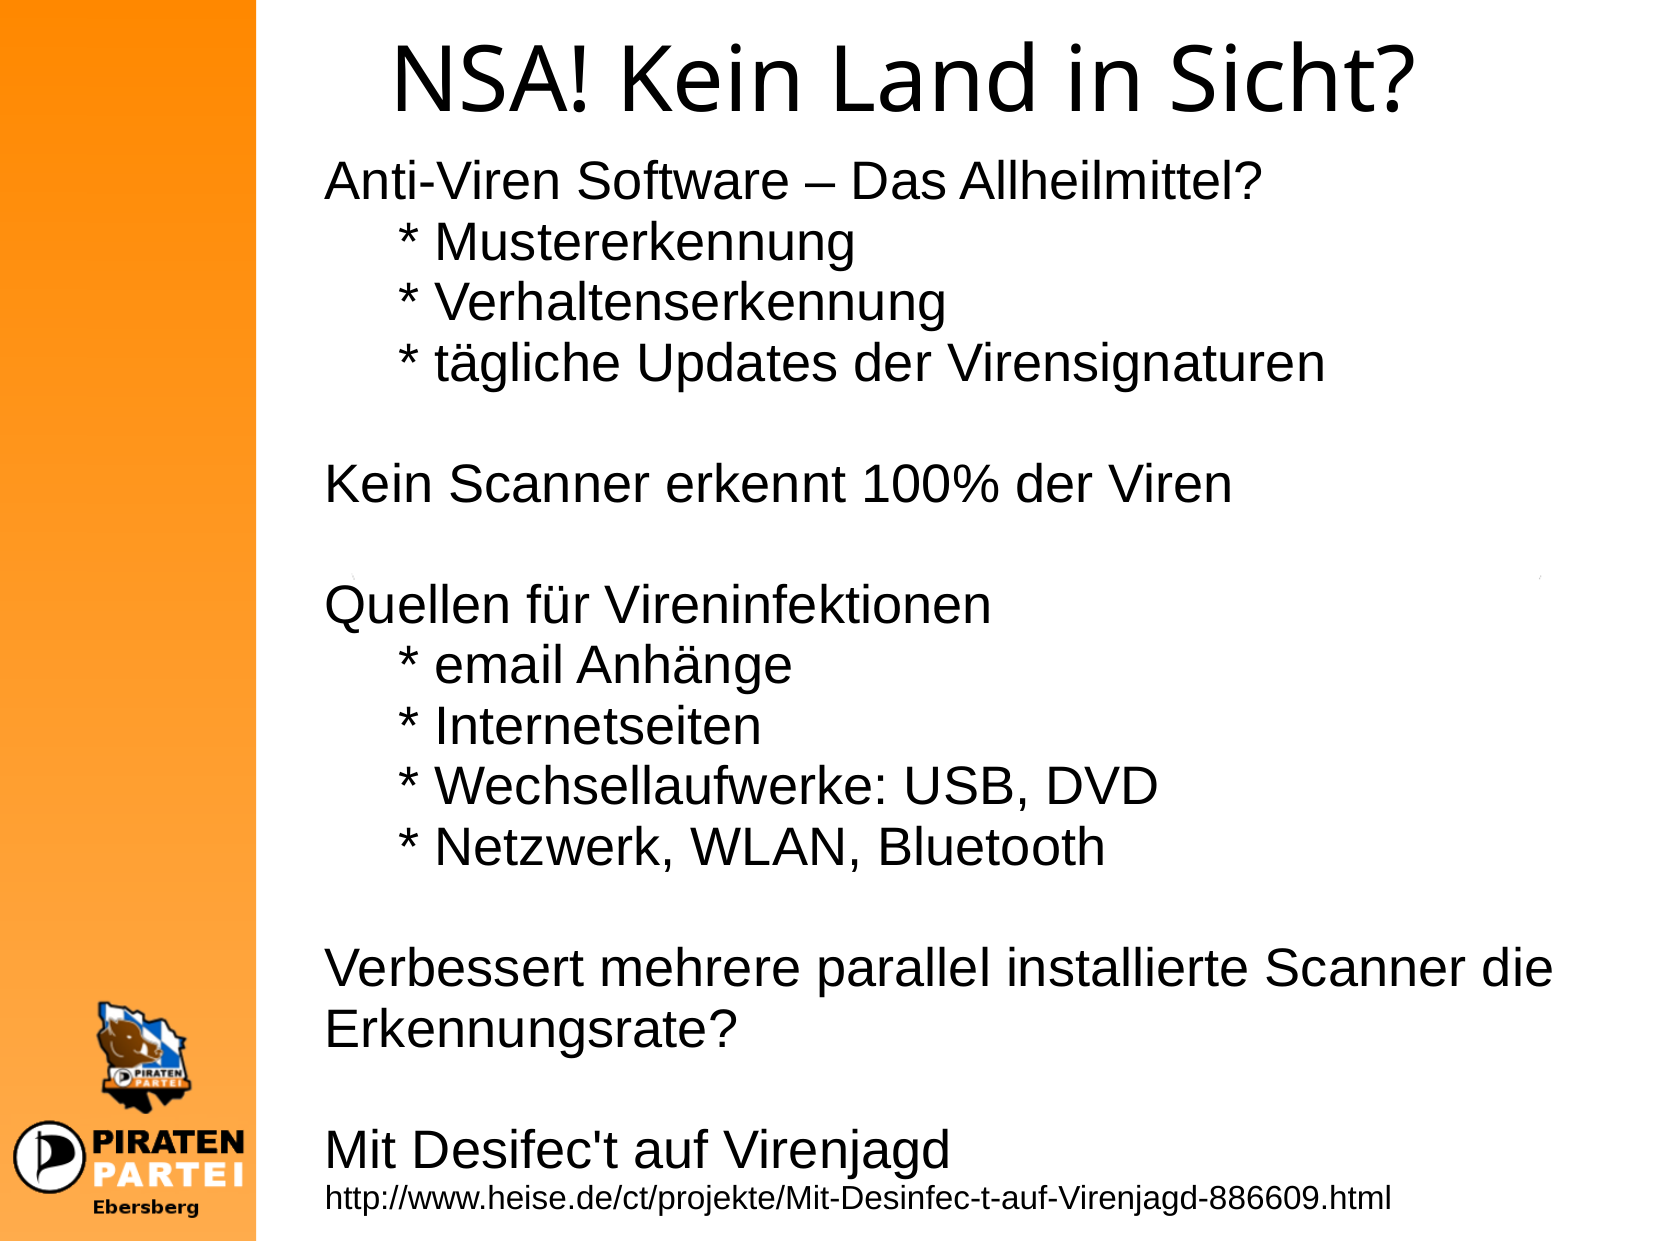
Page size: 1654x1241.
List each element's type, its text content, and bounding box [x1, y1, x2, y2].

picture [0, 0, 1654, 1241]
title NSA! Kein Land in Sicht? [159, 0, 1648, 180]
subtitle Anti-Viren Software – Das Allheilmittel? * Mustererkennung * Verhaltenserkennung * tägliche Updates der Virensignaturen Kein Scanner erkennt 100% der Viren Quellen für Vireninfektionen * email Anhänge * Internetseiten * Wechsellaufwerke: USB, DVD * Netzwerk, WLAN, Bluetooth Verbessert mehrere parallel installierte Scanner die Erkennungsrate? Mit Desifec't auf Virenjagd http://www.heise.de/ct/projekte/Mit-Desinfec-t-auf-Virenjagd-886609.html [324, 180, 1595, 1217]
